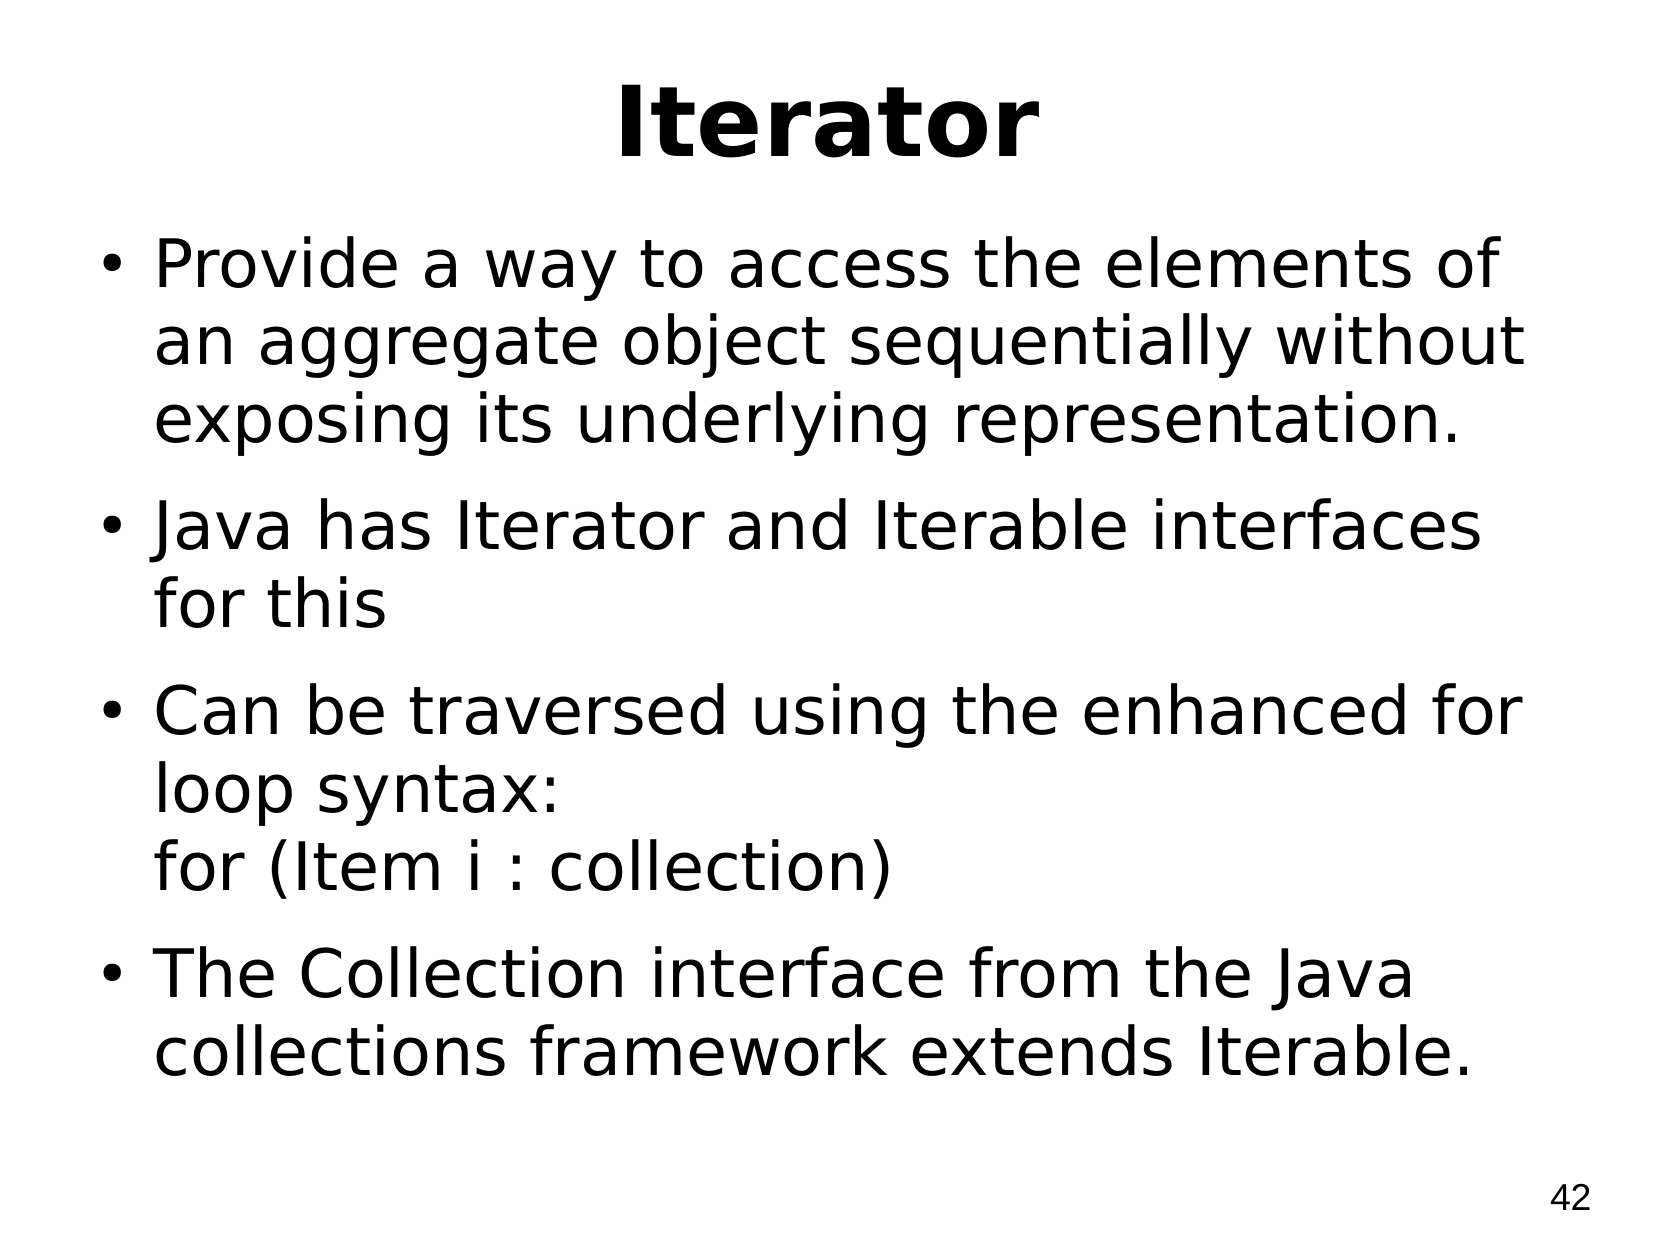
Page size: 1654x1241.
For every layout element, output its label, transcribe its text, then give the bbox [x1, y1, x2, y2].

list Provide a way to access the elements of an aggregate object sequentially without exposing its underlying representation. Java has Iterator and Iterable interfaces for this Can be traversed using the enhanced for loop syntax: for (Item i : collection) The Collection interface from the Java collections framework extends Iterable. [82, 225, 1538, 1186]
title Iterator [82, 49, 1571, 196]
